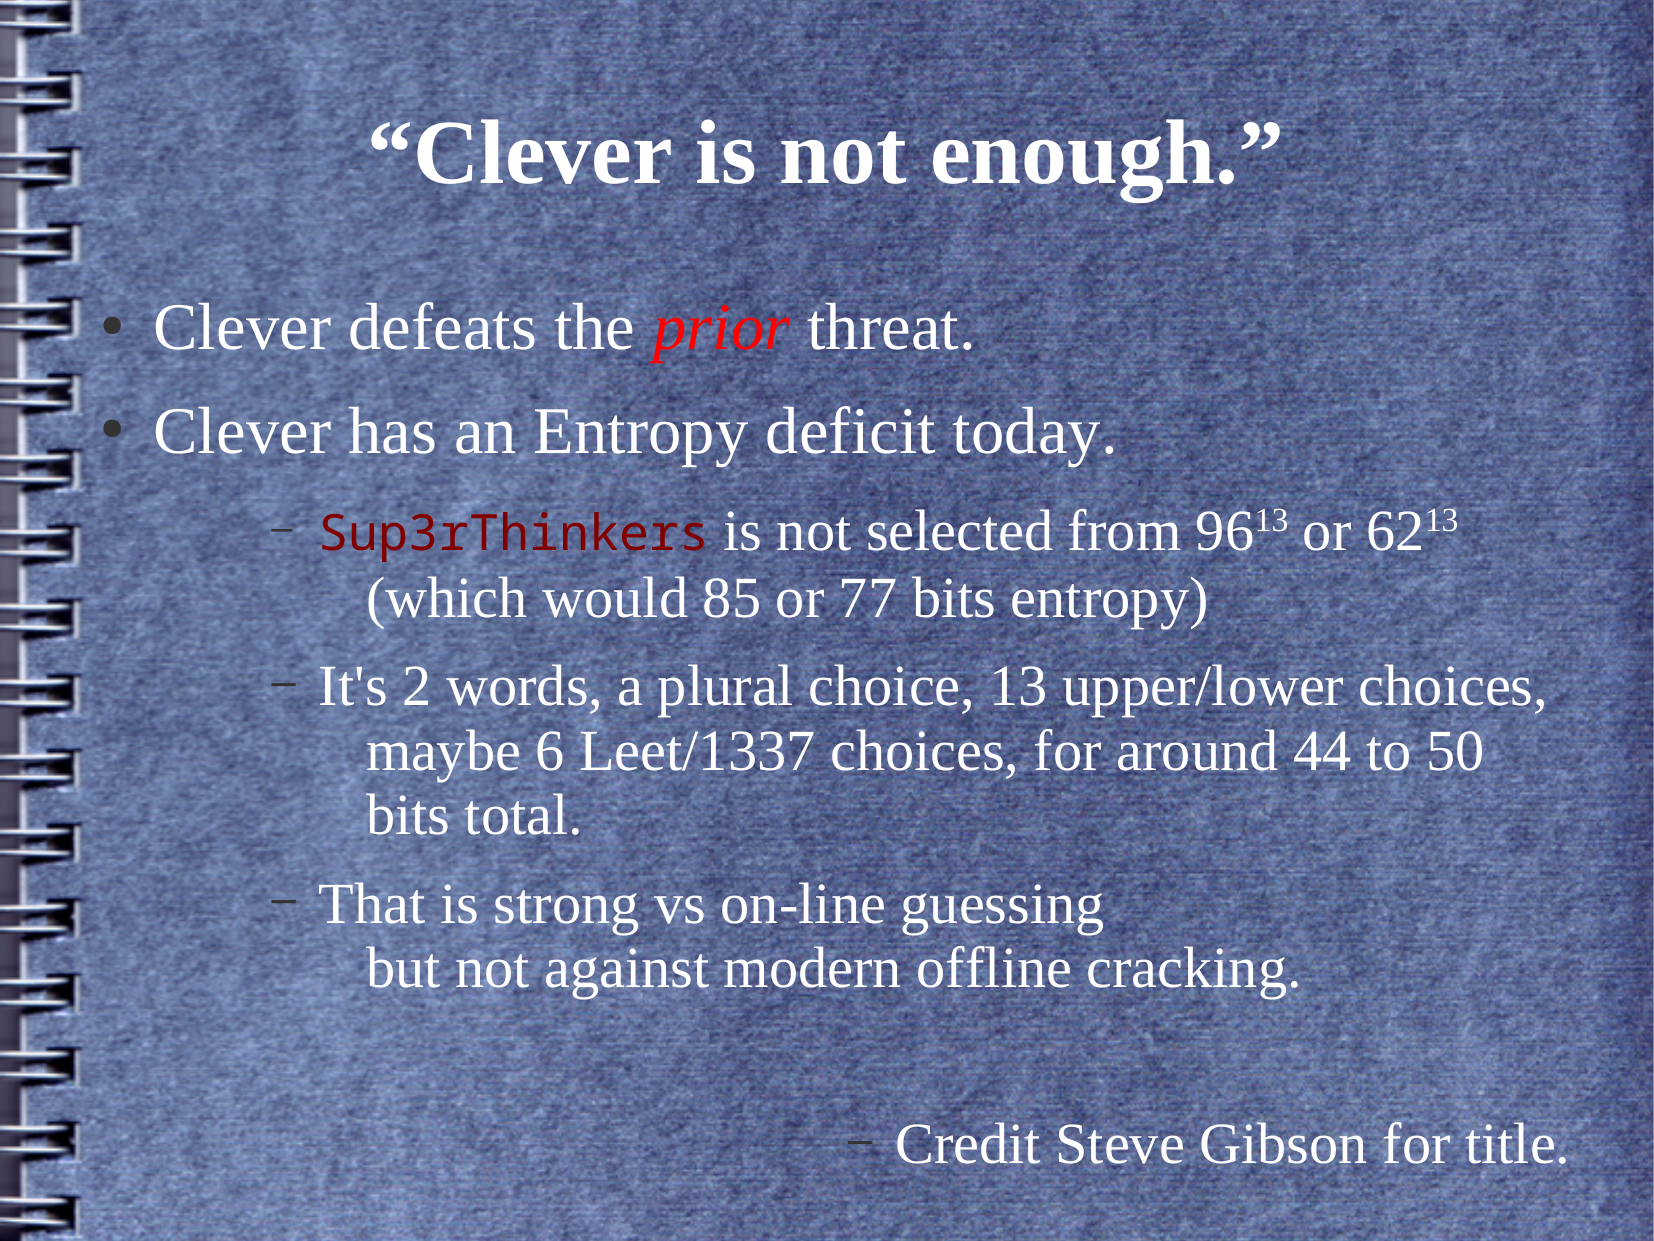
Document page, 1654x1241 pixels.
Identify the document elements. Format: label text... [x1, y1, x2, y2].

list Clever defeats the prior threat. Clever has an Entropy deficit today. Sup3rThinkers is not selected from 9613 or 6213 (which would 85 or 77 bits entropy) It's 2 words, a plural choice, 13 upper/lower choices, maybe 6 Leet/1337 choices, for around 44 to 50 bits total. That is strong vs on-line guessing but not against modern offline cracking. Credit Steve Gibson for title. [82, 290, 1571, 1178]
picture [0, 0, 1654, 1241]
title “Clever is not enough.” [82, 56, 1571, 250]
